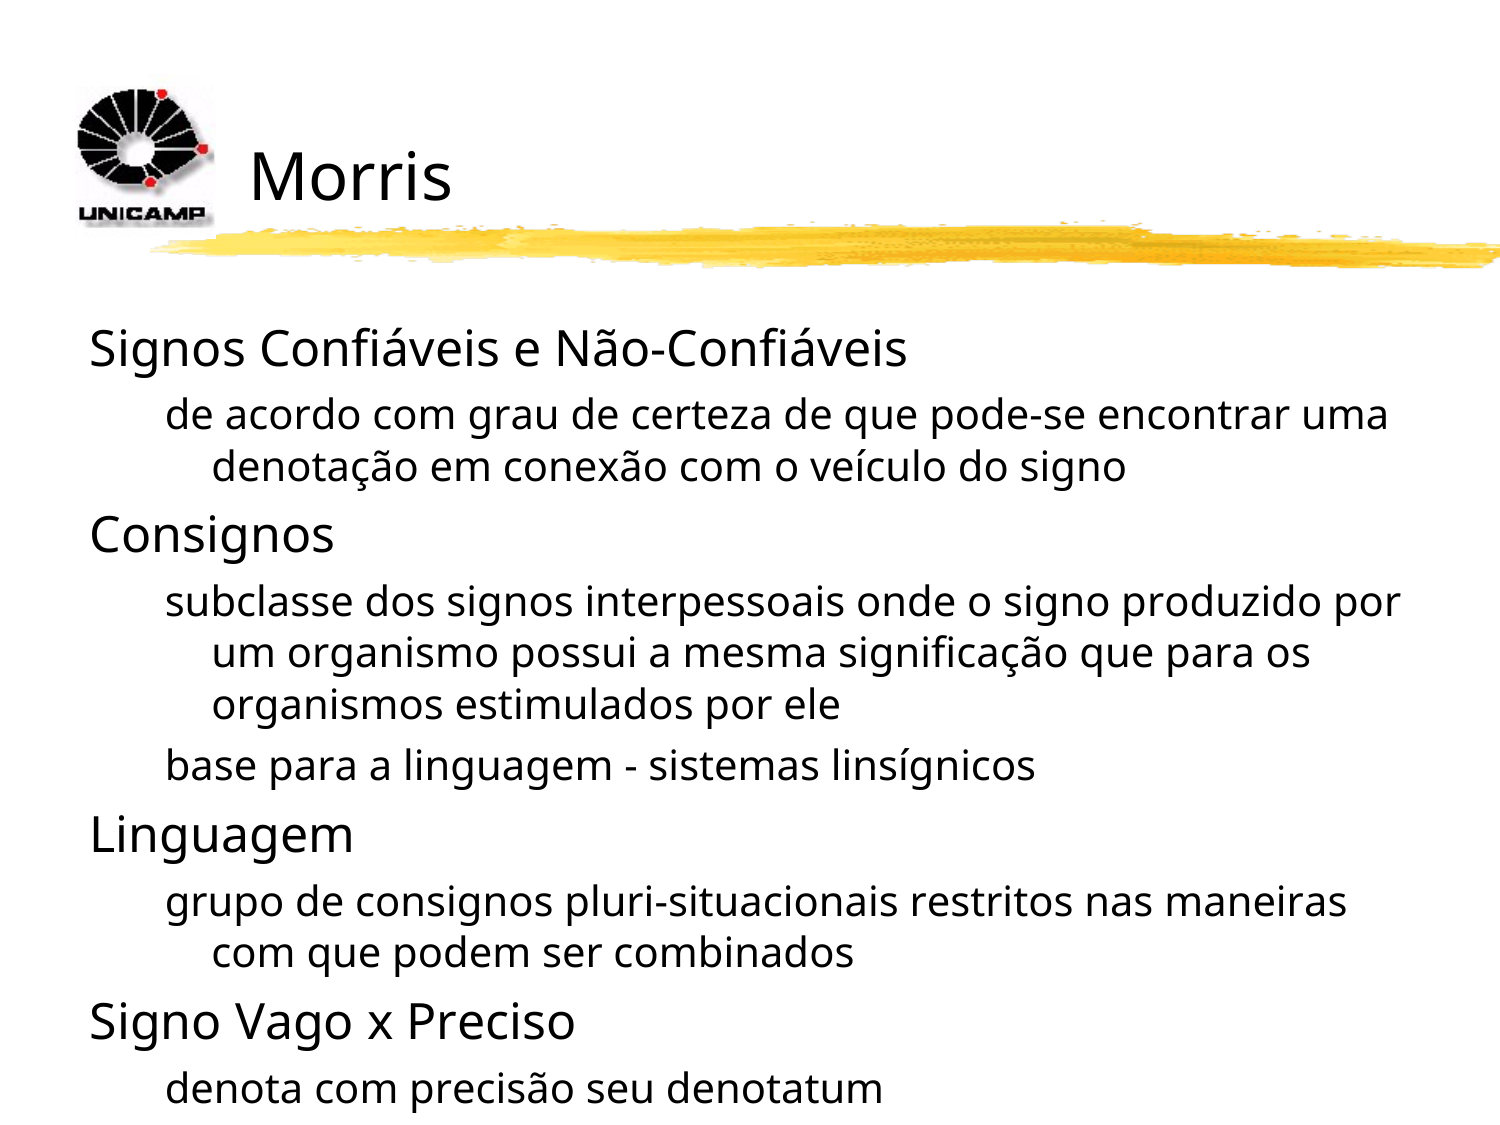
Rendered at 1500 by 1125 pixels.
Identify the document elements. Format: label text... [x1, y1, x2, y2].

title Morris [233, 37, 1434, 225]
picture [75, 74, 1500, 279]
list Signos Confiáveis e Não-Confiáveis de acordo com grau de certeza de que pode-se encontrar uma denotação em conexão com o veículo do signo Consignos subclasse dos signos interpessoais onde o signo produzido por um organismo possui a mesma significação que para os organismos estimulados por ele base para a linguagem - sistemas linsígnicos Linguagem grupo de consignos pluri-situacionais restritos nas maneiras com que podem ser combinados Signo Vago x Preciso denota com precisão seu denotatum [74, 309, 1417, 1091]
